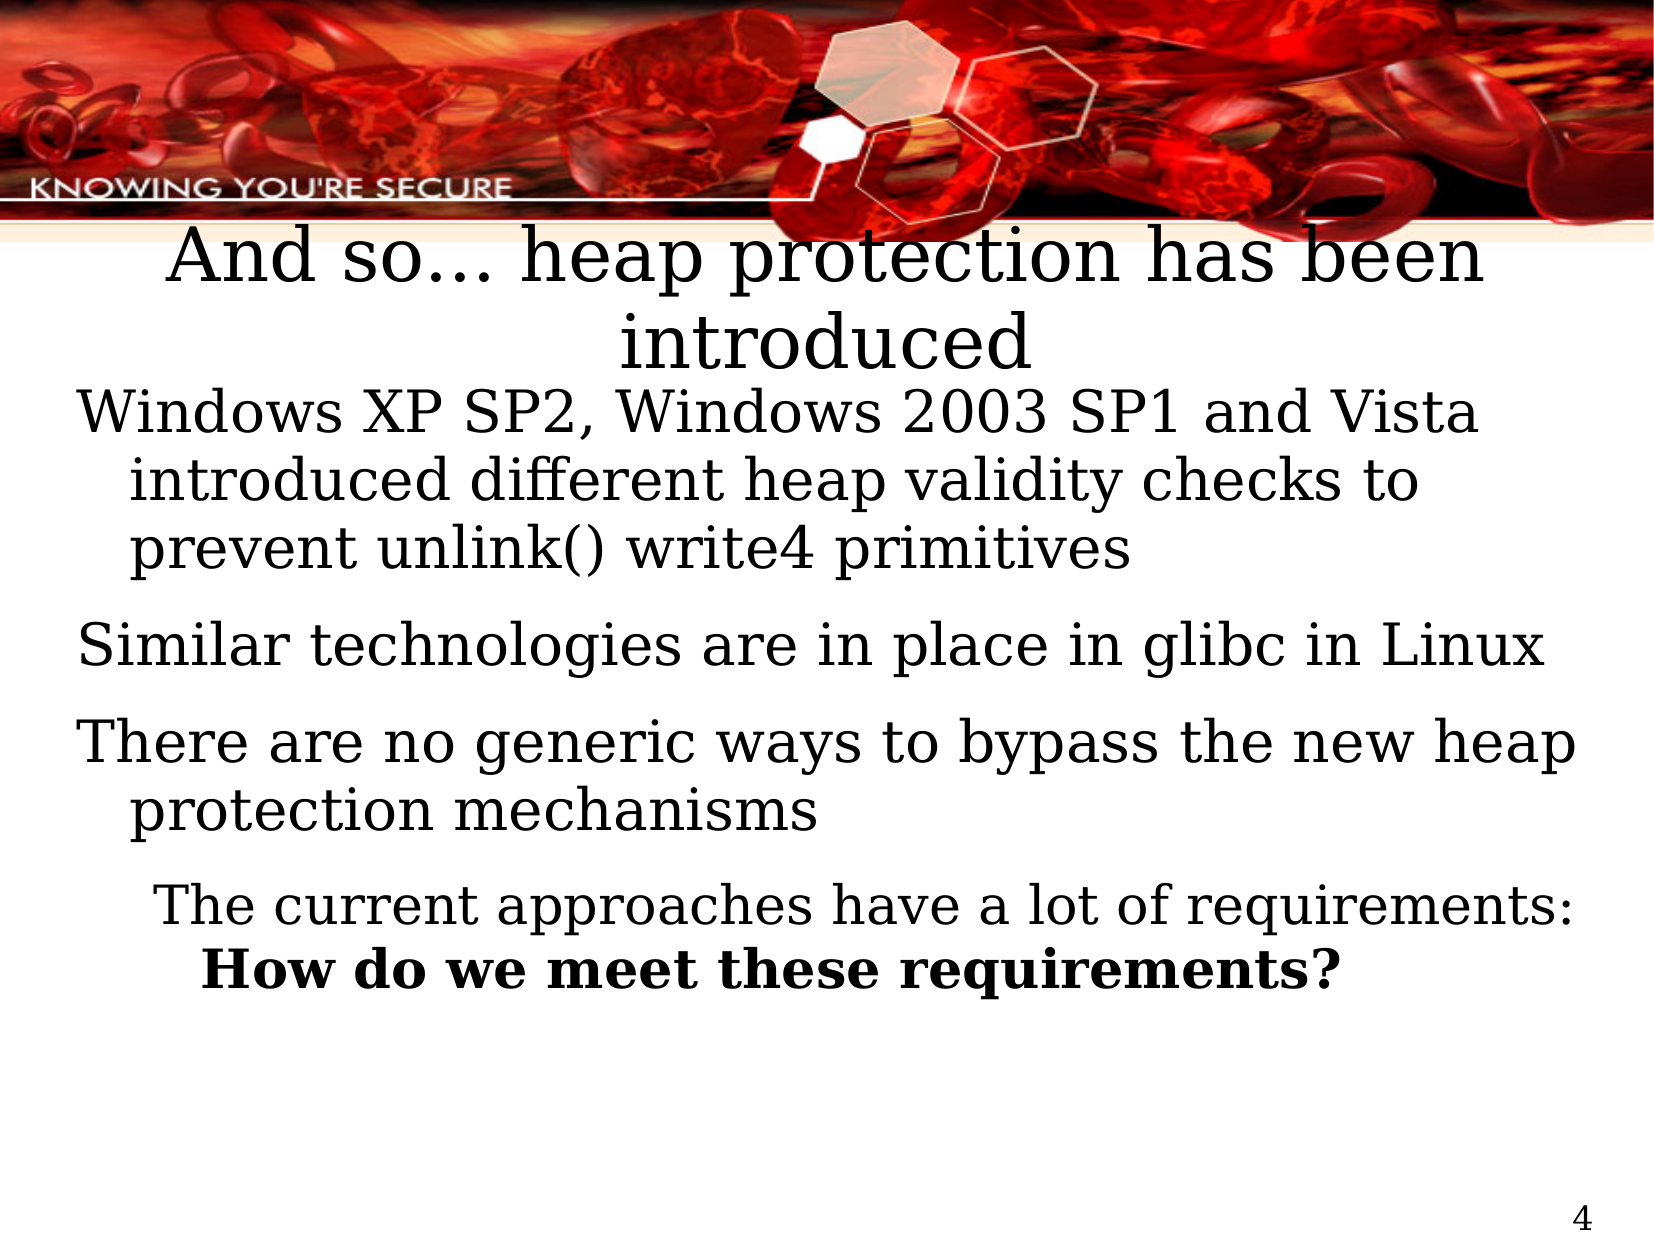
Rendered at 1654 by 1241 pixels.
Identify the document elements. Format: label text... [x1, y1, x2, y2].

list Windows XP SP2, Windows 2003 SP1 and Vista introduced different heap validity checks to prevent unlink() write4 primitives Similar technologies are in place in glibc in Linux There are no generic ways to bypass the new heap protection mechanisms The current approaches have a lot of requirements: How do we meet these requirements? [59, 379, 1595, 1216]
picture [0, 0, 1654, 195]
title And so... heap protection has been introduced [0, 195, 1654, 403]
